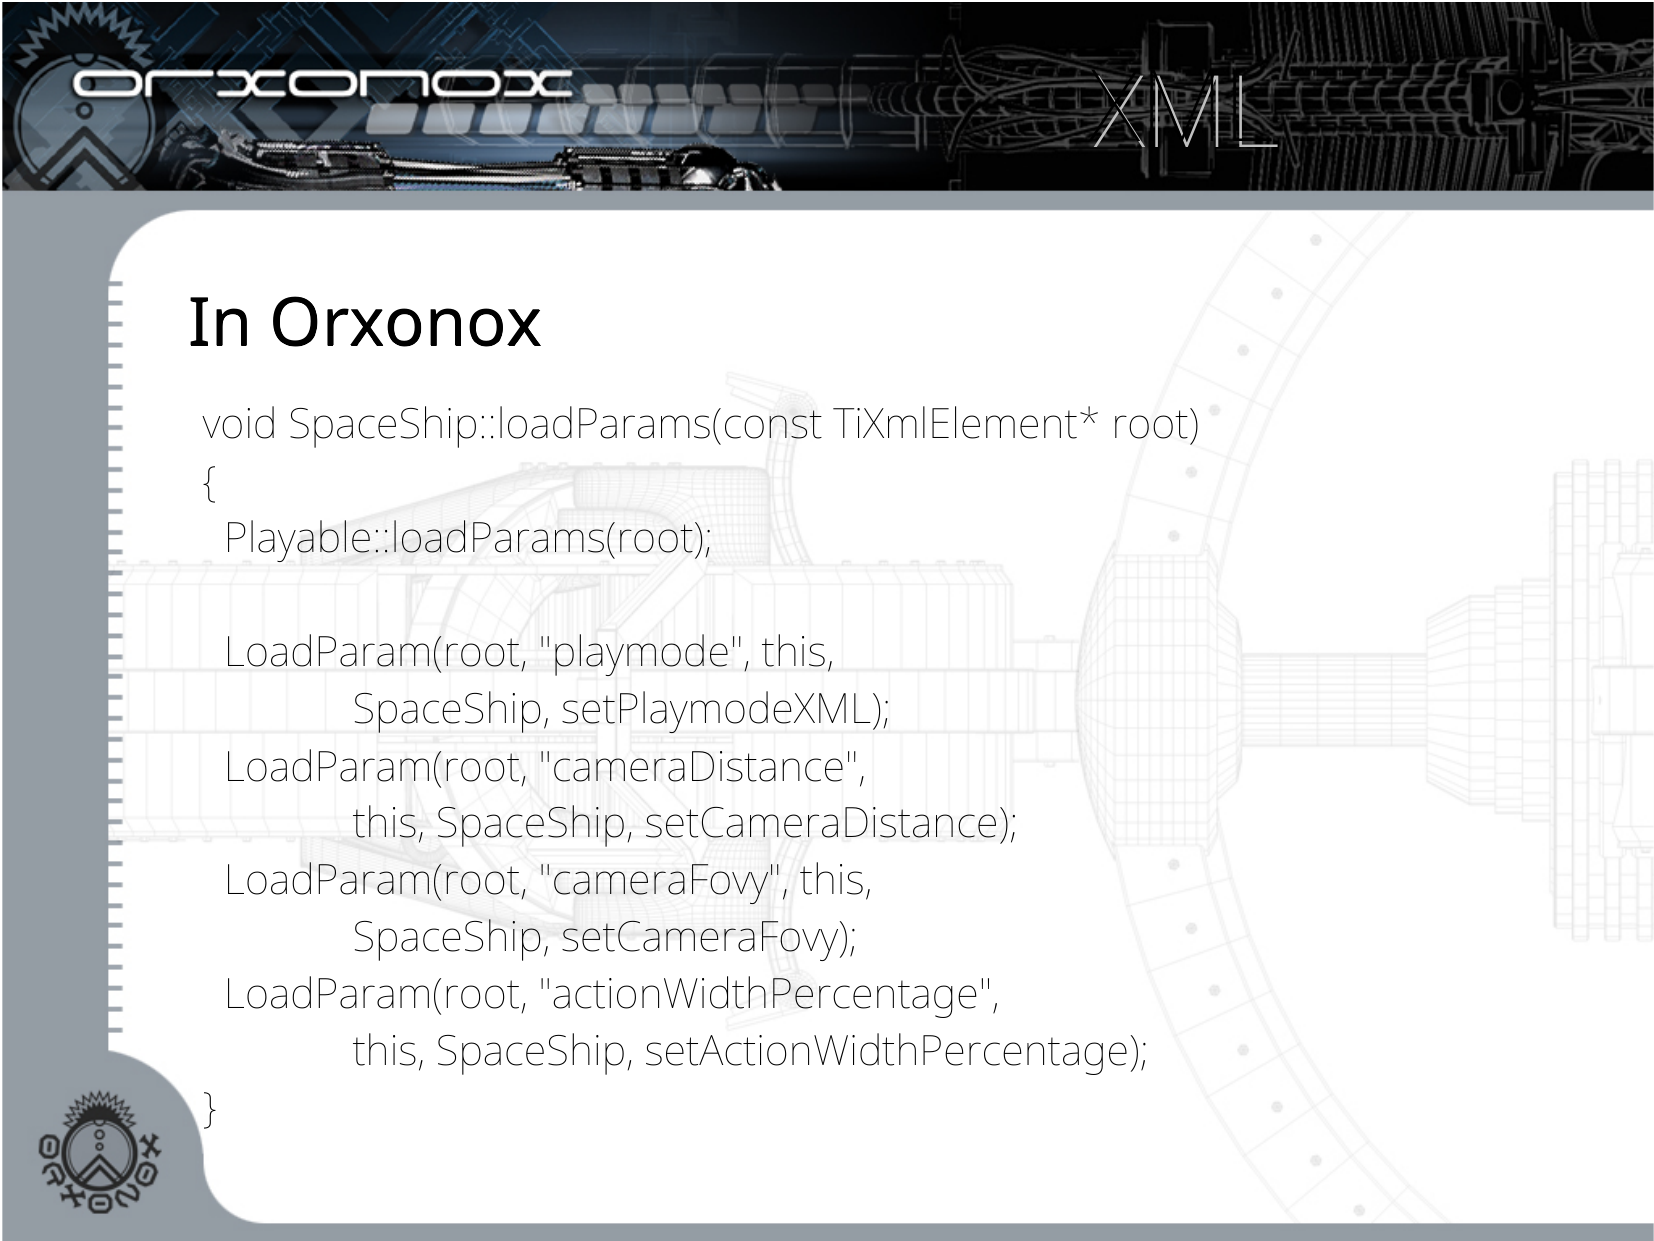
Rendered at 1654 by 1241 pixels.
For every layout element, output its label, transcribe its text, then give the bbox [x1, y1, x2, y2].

text_box void SpaceShip::loadParams(const TiXmlElement* root) { Playable::loadParams(root); LoadParam(root, "playmode", this, SpaceShip, setPlaymodeXML); LoadParam(root, "cameraDistance", this, SpaceShip, setCameraDistance); LoadParam(root, "cameraFovy", this, SpaceShip, setCameraFovy); LoadParam(root, "actionWidthPercentage", this, SpaceShip, setActionWidthPercentage); } [152, 386, 1612, 990]
picture [2, 2, 1654, 1241]
text_box XML [1038, 26, 1388, 151]
text_box In Orxonox [188, 274, 770, 342]
